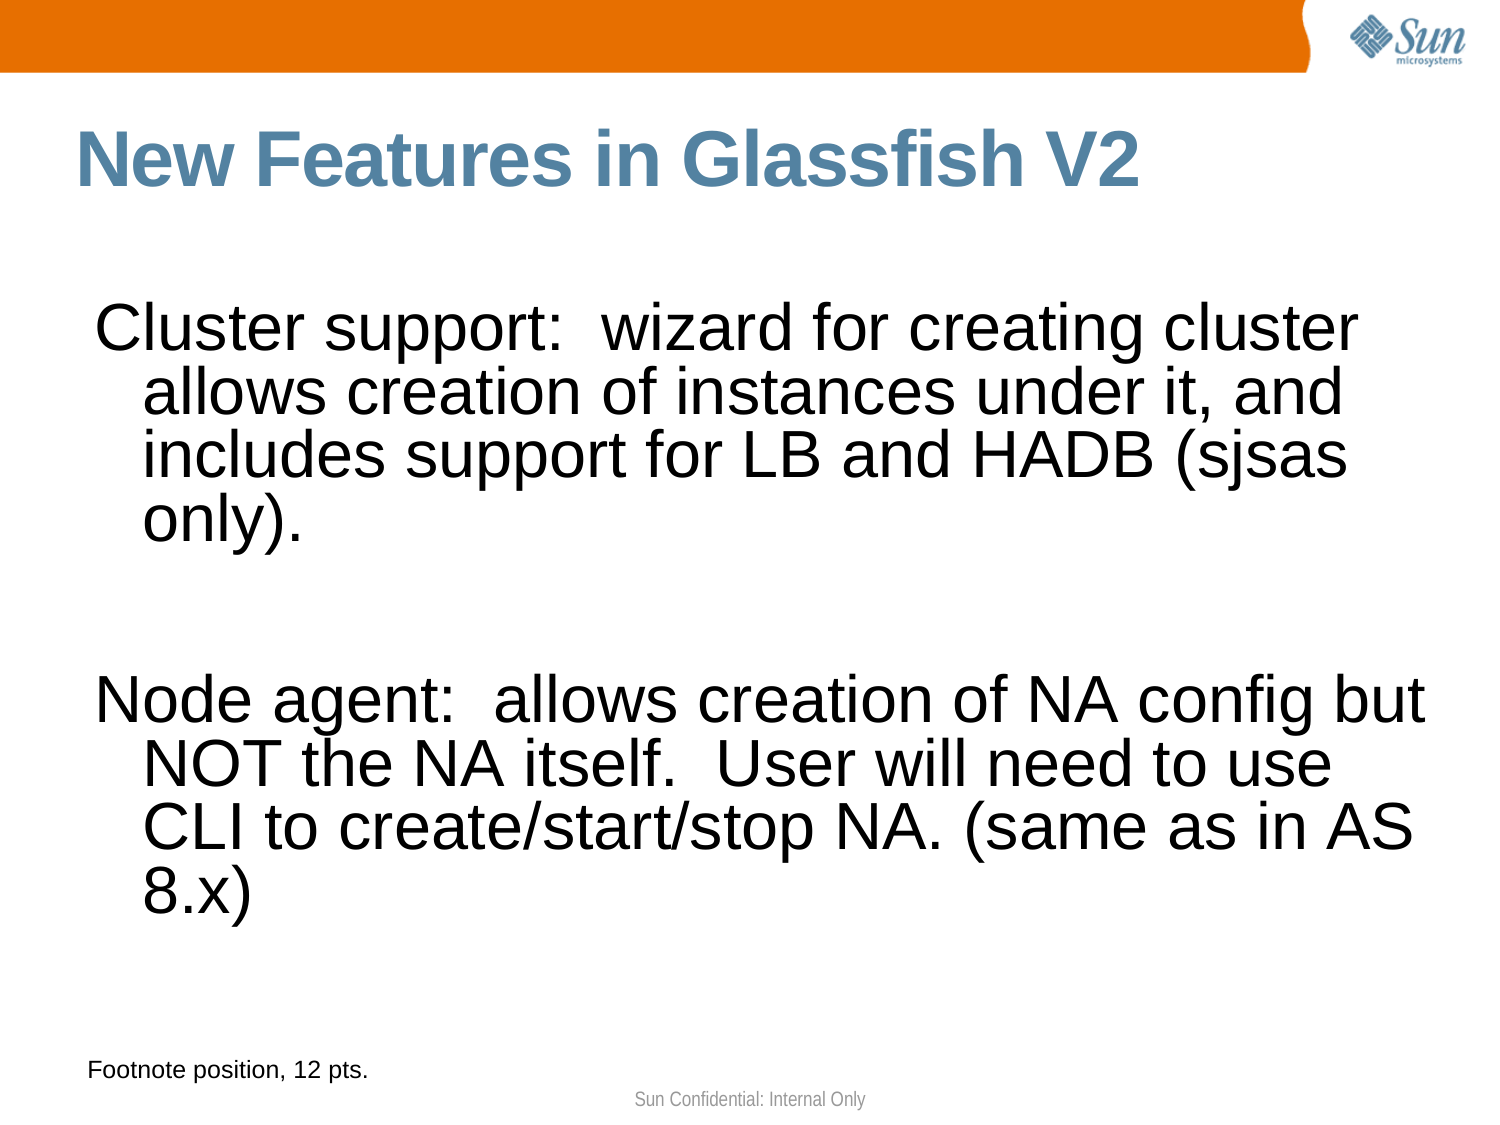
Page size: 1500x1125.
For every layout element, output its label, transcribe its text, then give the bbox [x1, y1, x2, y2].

picture [0, 0, 1500, 75]
text_box Footnote position, 12 pts. [87, 1027, 1143, 1084]
title New Features in Glassfish V2 [75, 122, 1438, 228]
list Cluster support: wizard for creating cluster allows creation of instances under it, and includes support for LB and HADB (sjsas only). Node agent: allows creation of NA config but NOT the NA itself. User will need to use CLI to create/start/stop NA. (same as in AS 8.x) [75, 299, 1436, 977]
